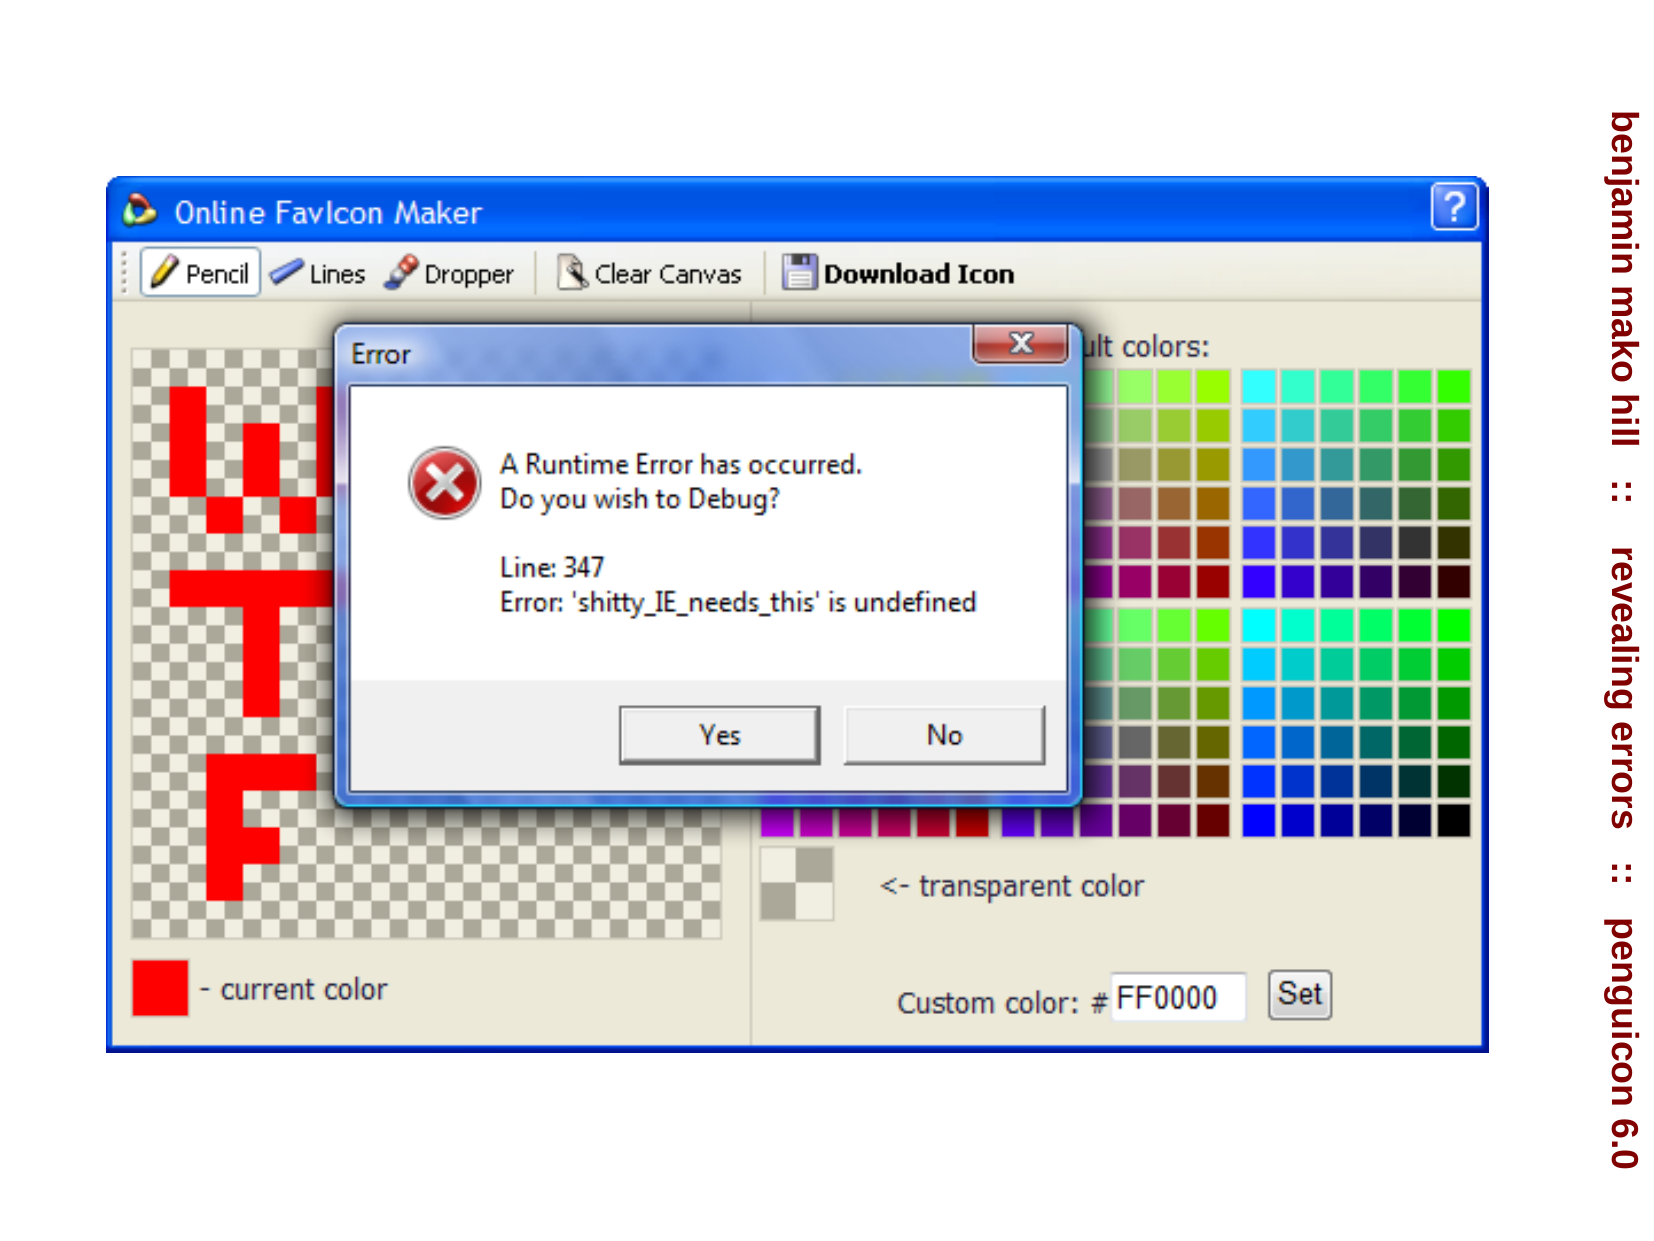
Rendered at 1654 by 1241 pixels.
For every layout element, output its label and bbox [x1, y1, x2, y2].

picture [106, 176, 1489, 1053]
